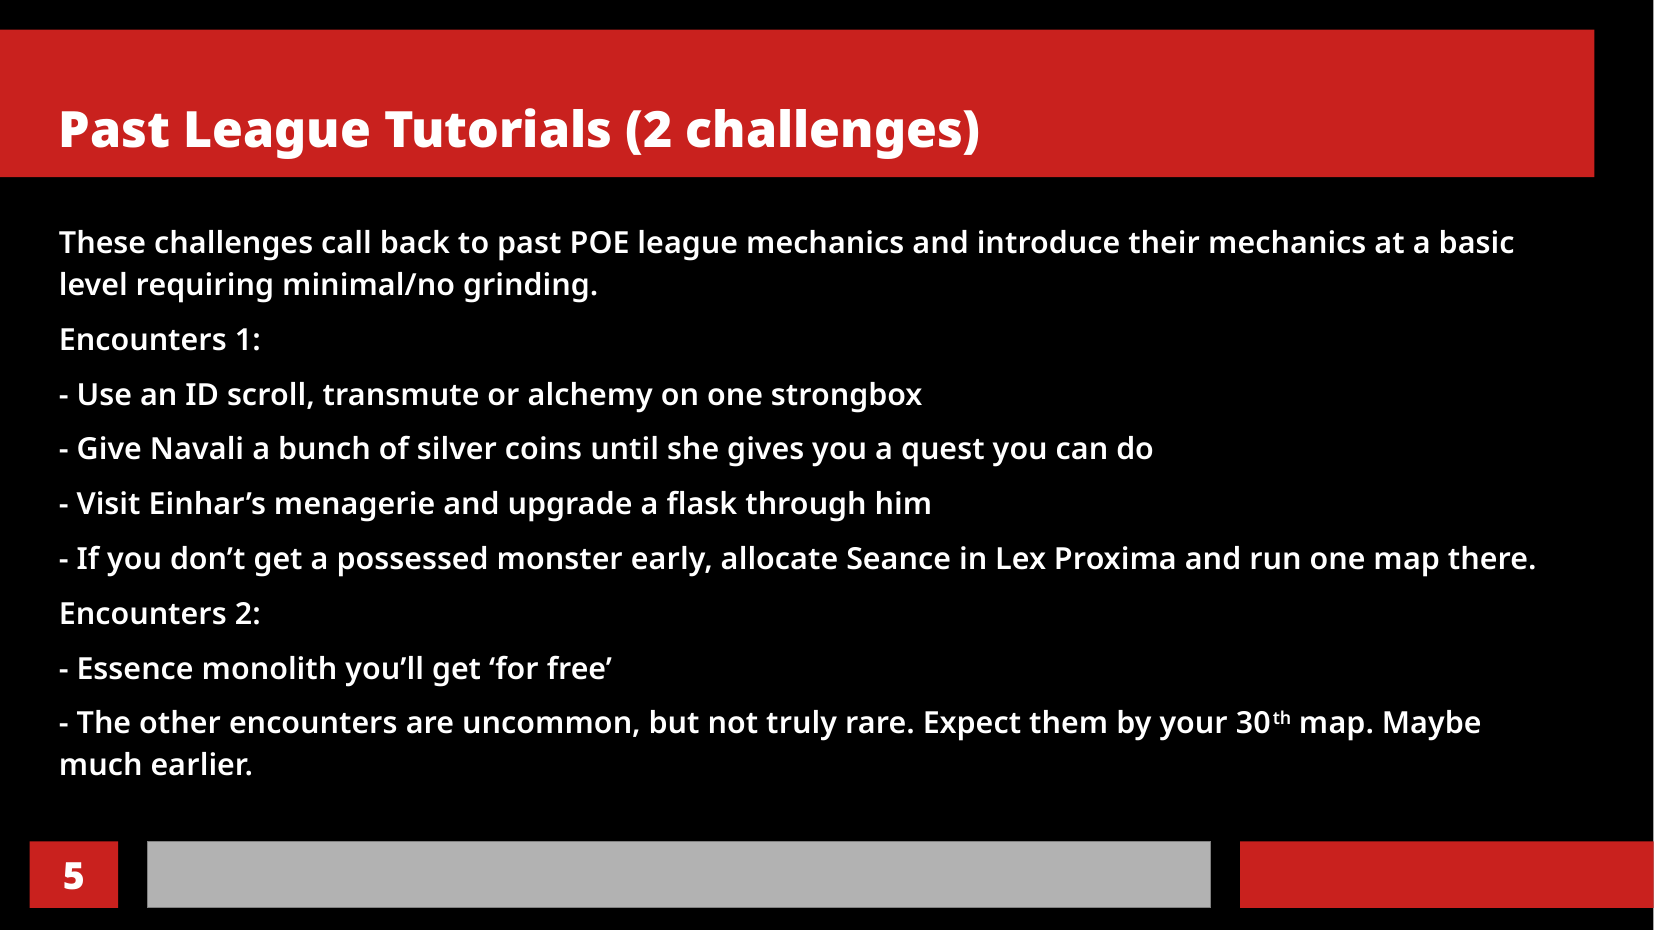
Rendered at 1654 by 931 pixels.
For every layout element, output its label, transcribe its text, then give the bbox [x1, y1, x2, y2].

list These challenges call back to past POE league mechanics and introduce their mechanics at a basic level requiring minimal/no grinding. Encounters 1: - Use an ID scroll, transmute or alchemy on one strongbox - Give Navali a bunch of silver coins until she gives you a quest you can do - Visit Einhar’s menagerie and upgrade a flask through him - If you don’t get a possessed monster early, allocate Seance in Lex Proxima and run one map there. Encounters 2: - Essence monolith you’ll get ‘for free’ - The other encounters are uncommon, but not truly rare. Expect them by your 30th map. Maybe much earlier. [59, 221, 1565, 798]
title Past League Tutorials (2 challenges) [59, 44, 1595, 163]
